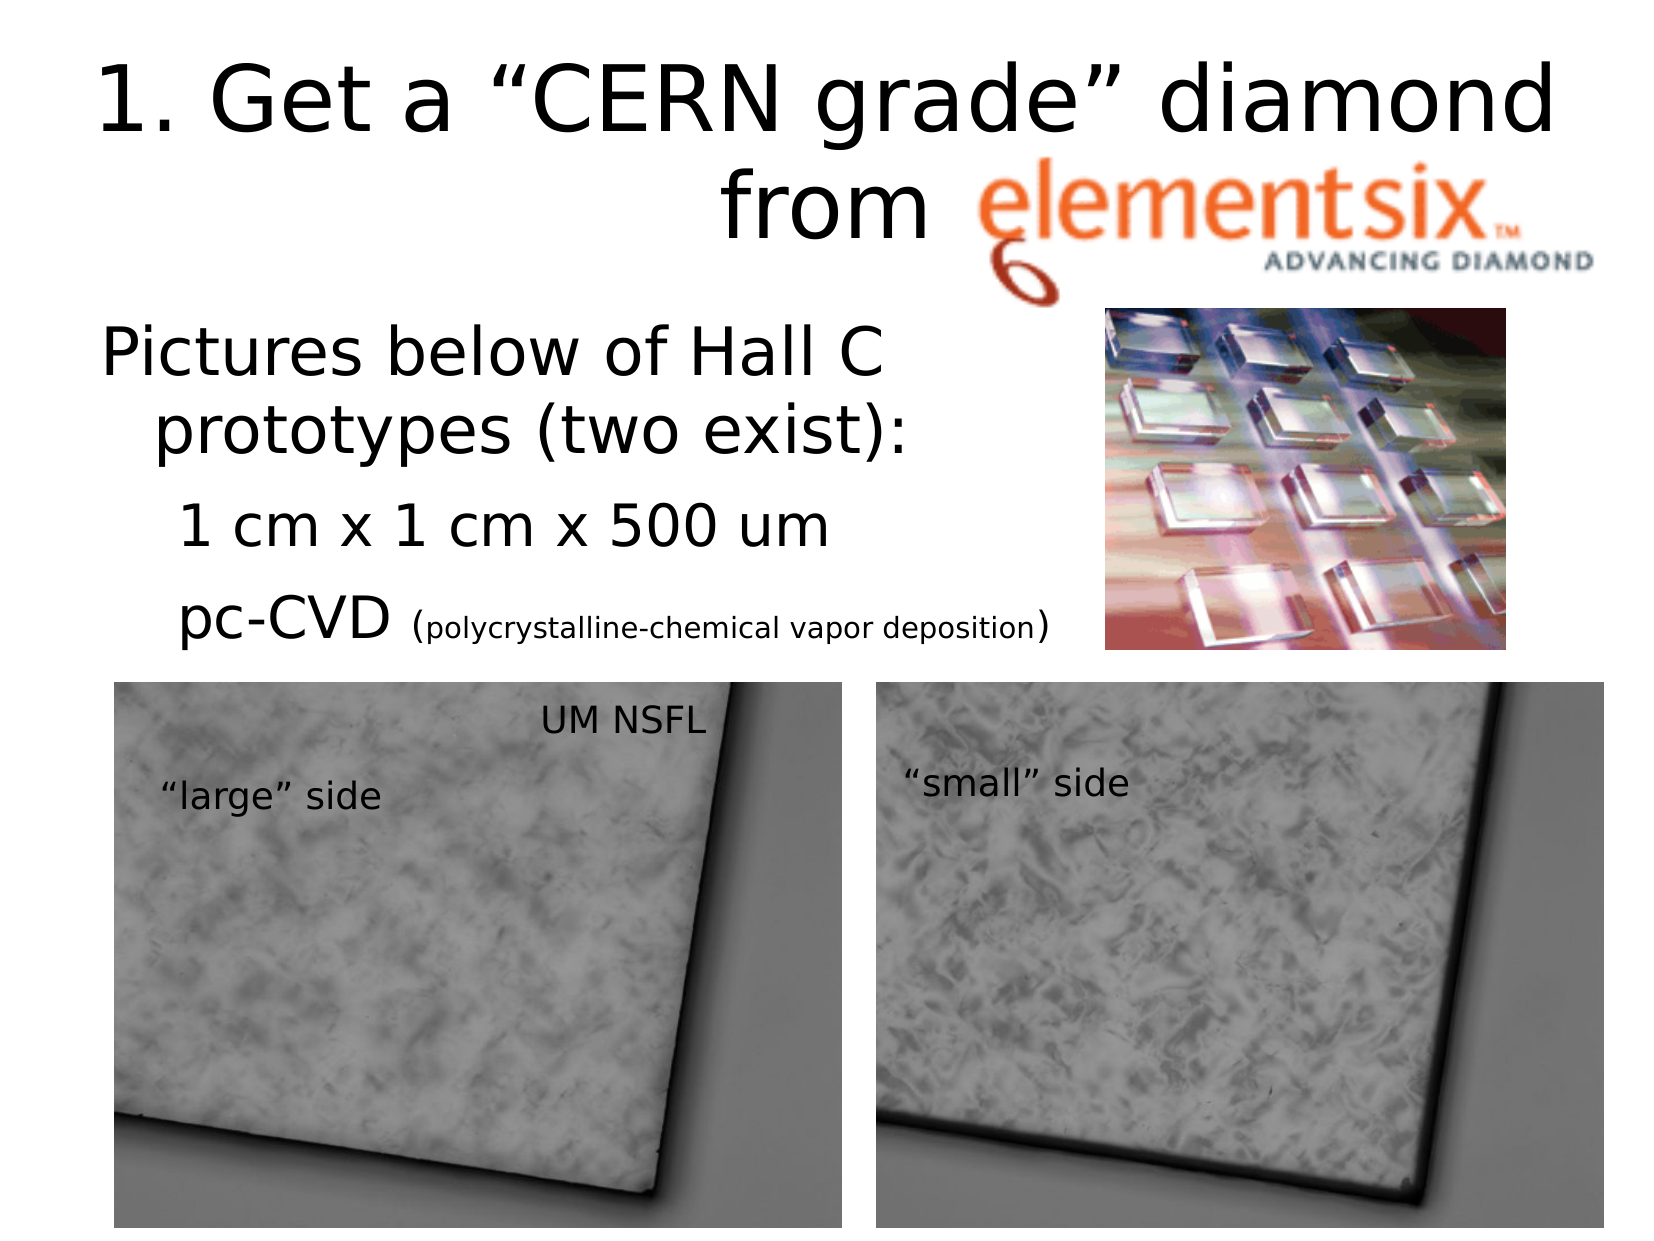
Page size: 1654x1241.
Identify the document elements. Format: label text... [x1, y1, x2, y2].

text_box “large” side [144, 767, 394, 827]
text_box UM NSFL [525, 690, 719, 750]
picture [885, 87, 1654, 650]
text_box “small” side [887, 754, 1142, 813]
picture [876, 682, 1604, 1228]
picture [114, 682, 842, 1228]
title 1. Get a “CERN grade” diamond from [82, 45, 1571, 261]
list Pictures below of Hall C prototypes (two exist): 1 cm x 1 cm x 500 um pc-CVD (polycrystalline-chemical vapor deposition) [82, 313, 1152, 680]
